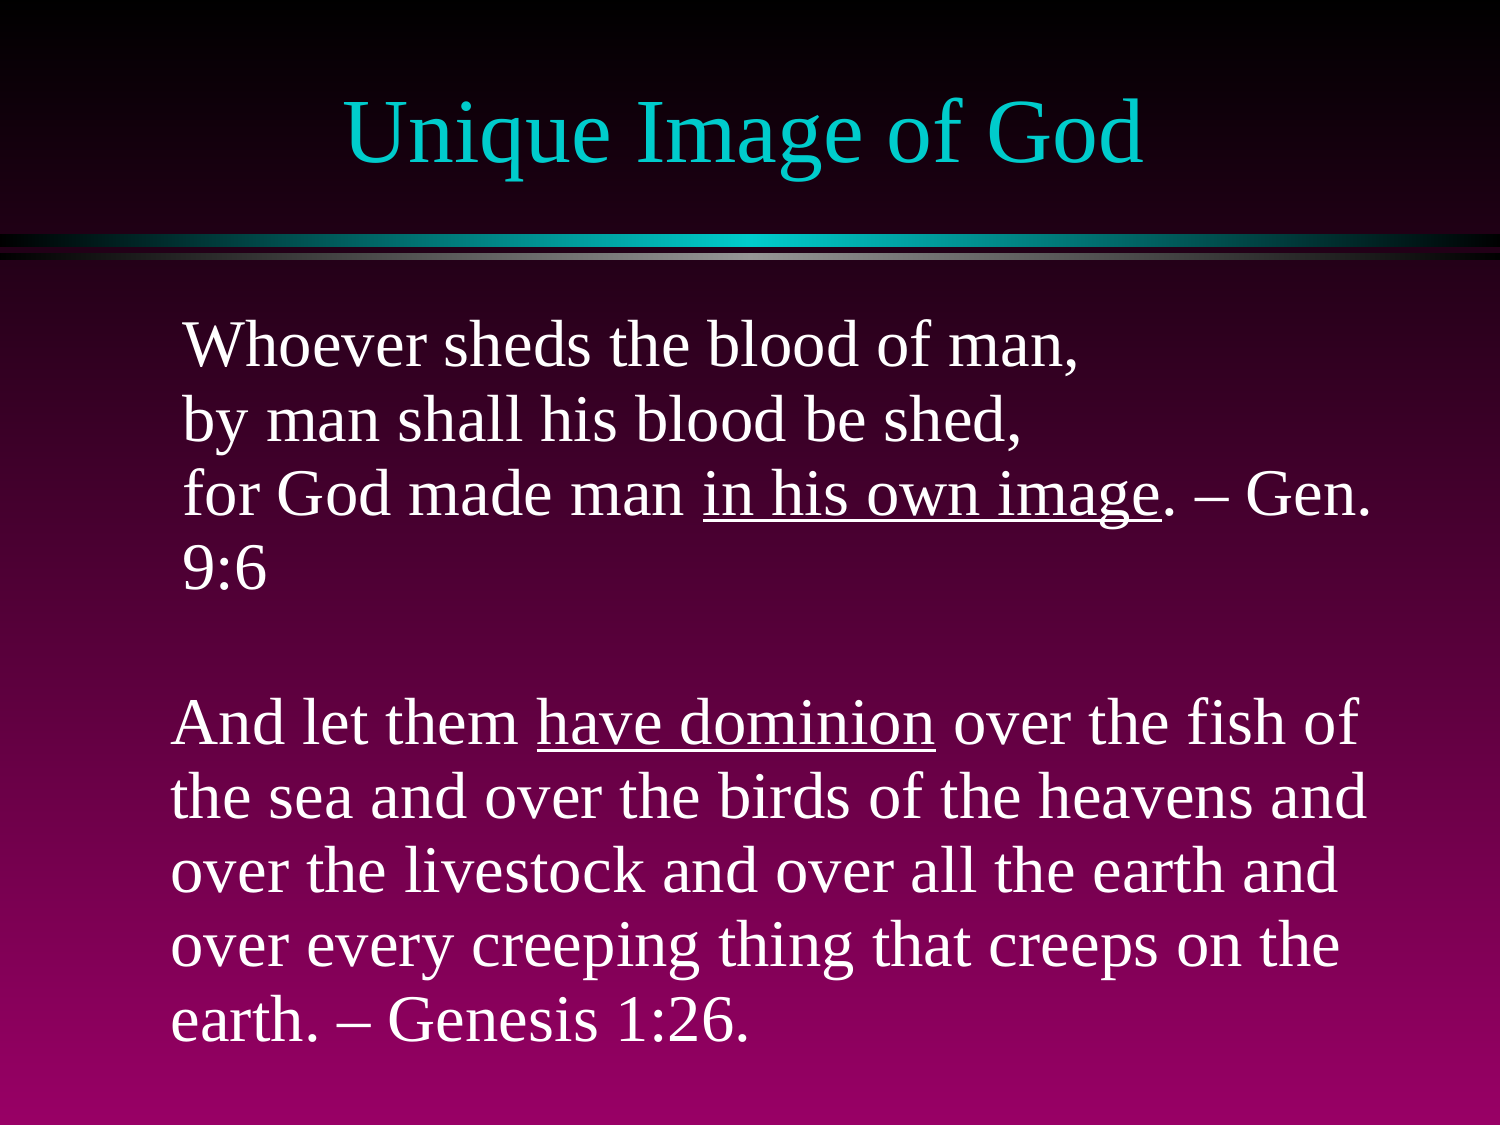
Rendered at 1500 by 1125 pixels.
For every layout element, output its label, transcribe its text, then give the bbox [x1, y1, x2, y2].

title Unique Image of God [99, 37, 1388, 225]
text_box Whoever sheds the blood of man, by man shall his blood be shed, for God made man in his own image. – Gen. 9:6 [167, 299, 1406, 612]
text_box And let them have dominion over the fish of the sea and over the birds of the heavens and over the livestock and over all the earth and over every creeping thing that creeps on the earth. – Genesis 1:26. [155, 677, 1394, 1063]
